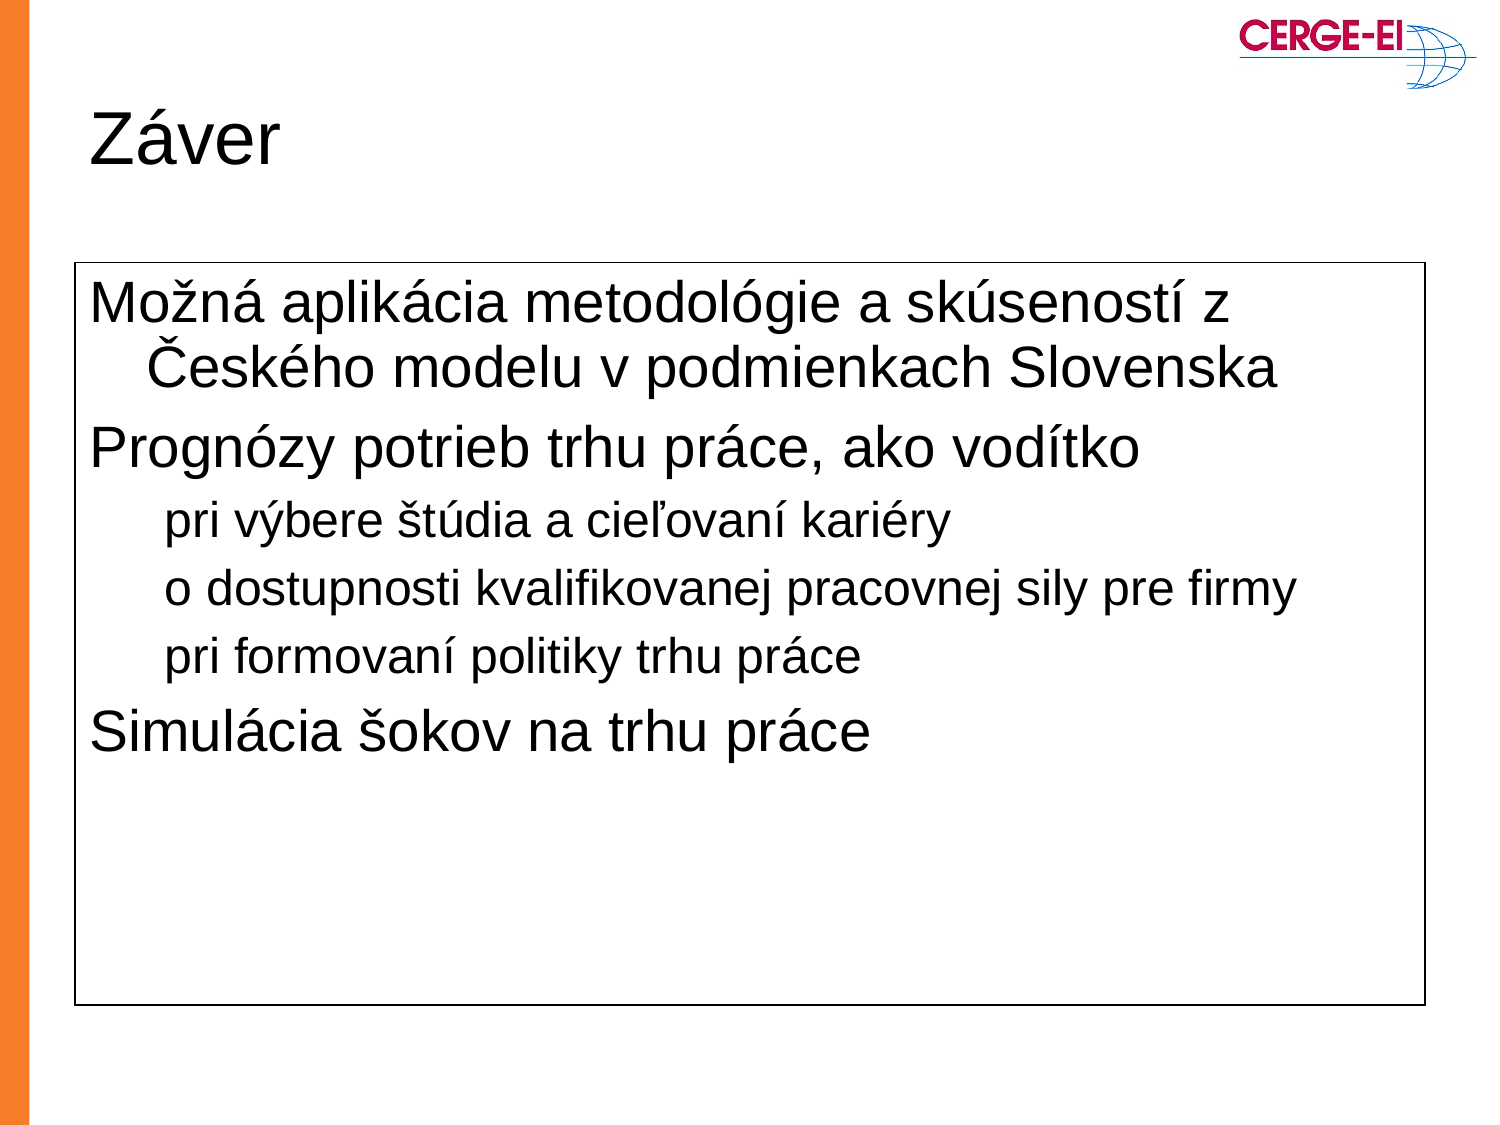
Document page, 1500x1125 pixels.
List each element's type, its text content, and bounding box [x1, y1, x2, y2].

title Záver [75, 45, 1426, 233]
picture [1239, 19, 1477, 89]
list Možná aplikácia metodológie a skúseností z Českého modelu v podmienkach Slovenska Prognózy potrieb trhu práce, ako vodítko pri výbere štúdia a cieľovaní kariéry o dostupnosti kvalifikovanej pracovnej sily pre firmy pri formovaní politiky trhu práce Simulácia šokov na trhu práce [75, 262, 1426, 1006]
